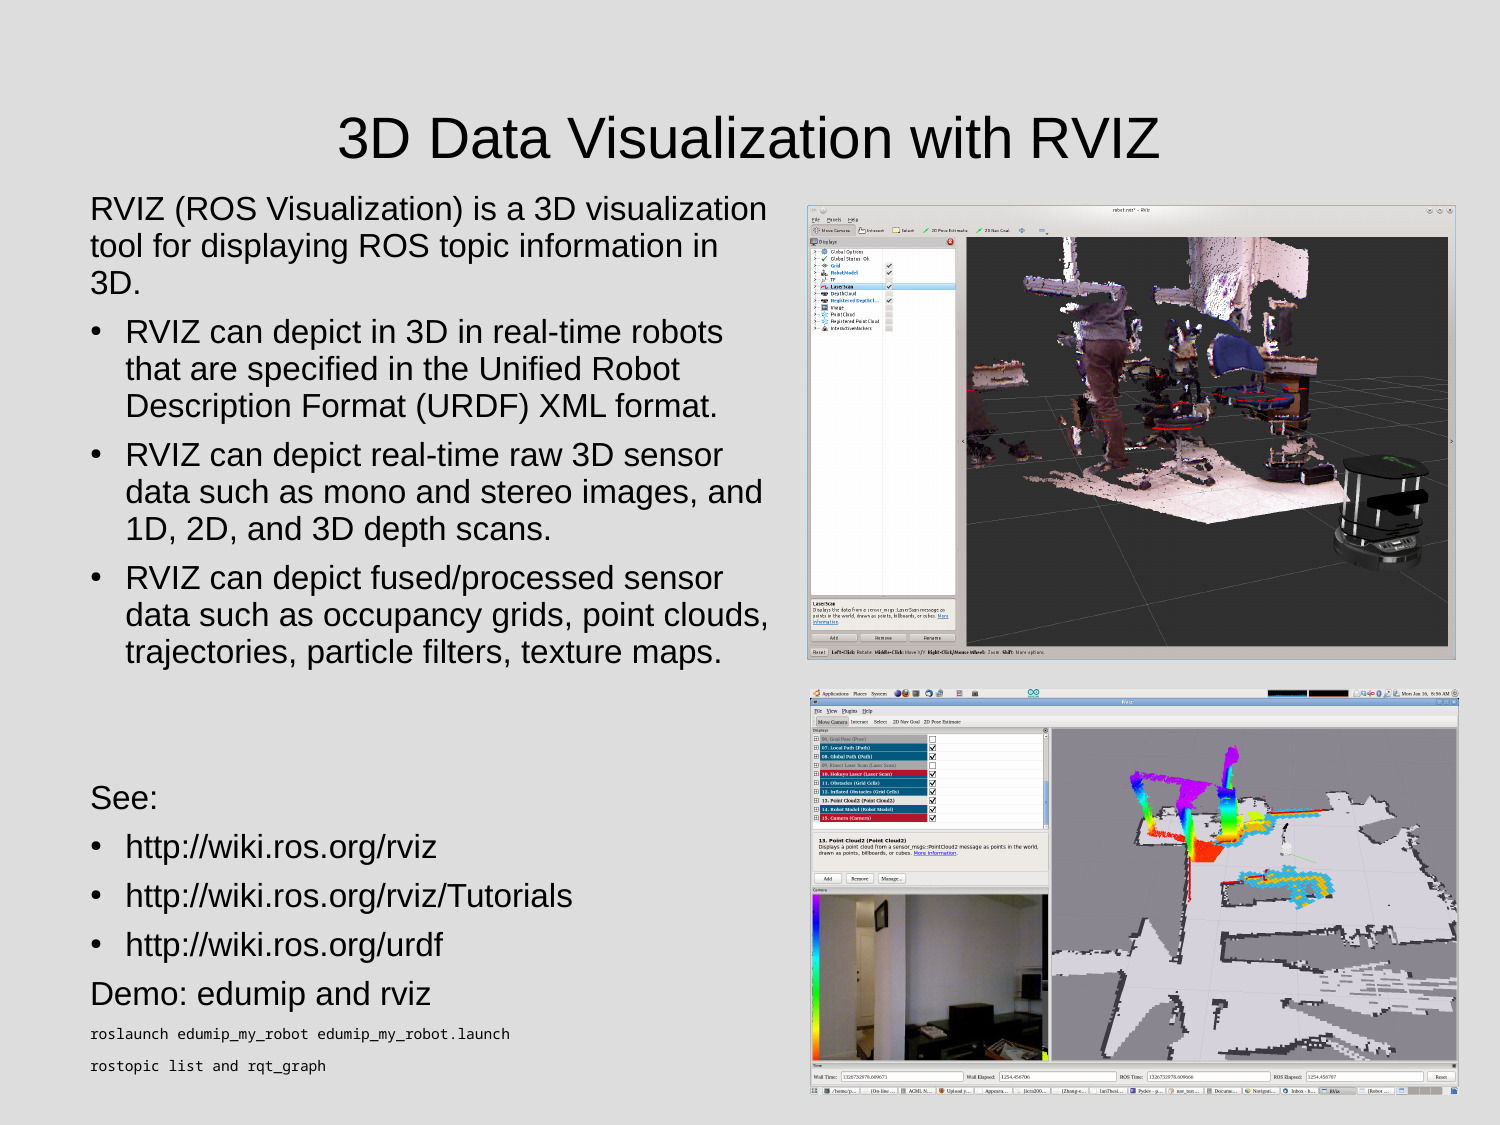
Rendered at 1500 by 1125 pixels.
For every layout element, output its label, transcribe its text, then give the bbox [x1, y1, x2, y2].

picture [810, 689, 1459, 1096]
picture [807, 205, 1456, 661]
subtitle RVIZ (ROS Visualization) is a 3D visualization tool for displaying ROS topic information in 3D. RVIZ can depict in 3D in real-time robots that are specified in the Unified Robot Description Format (URDF) XML format. RVIZ can depict real-time raw 3D sensor data such as mono and stereo images, and 1D, 2D, and 3D depth scans. RVIZ can depict fused/processed sensor data such as occupancy grids, point clouds, trajectories, particle filters, texture maps. See: http://wiki.ros.org/rviz http://wiki.ros.org/rviz/Tutorials http://wiki.ros.org/urdf Demo: edumip and rviz roslaunch edumip_my_robot edumip_my_robot.launch rostopic list and rqt_graph [90, 190, 781, 1111]
title 3D Data Visualization with RVIZ [75, 45, 1425, 233]
